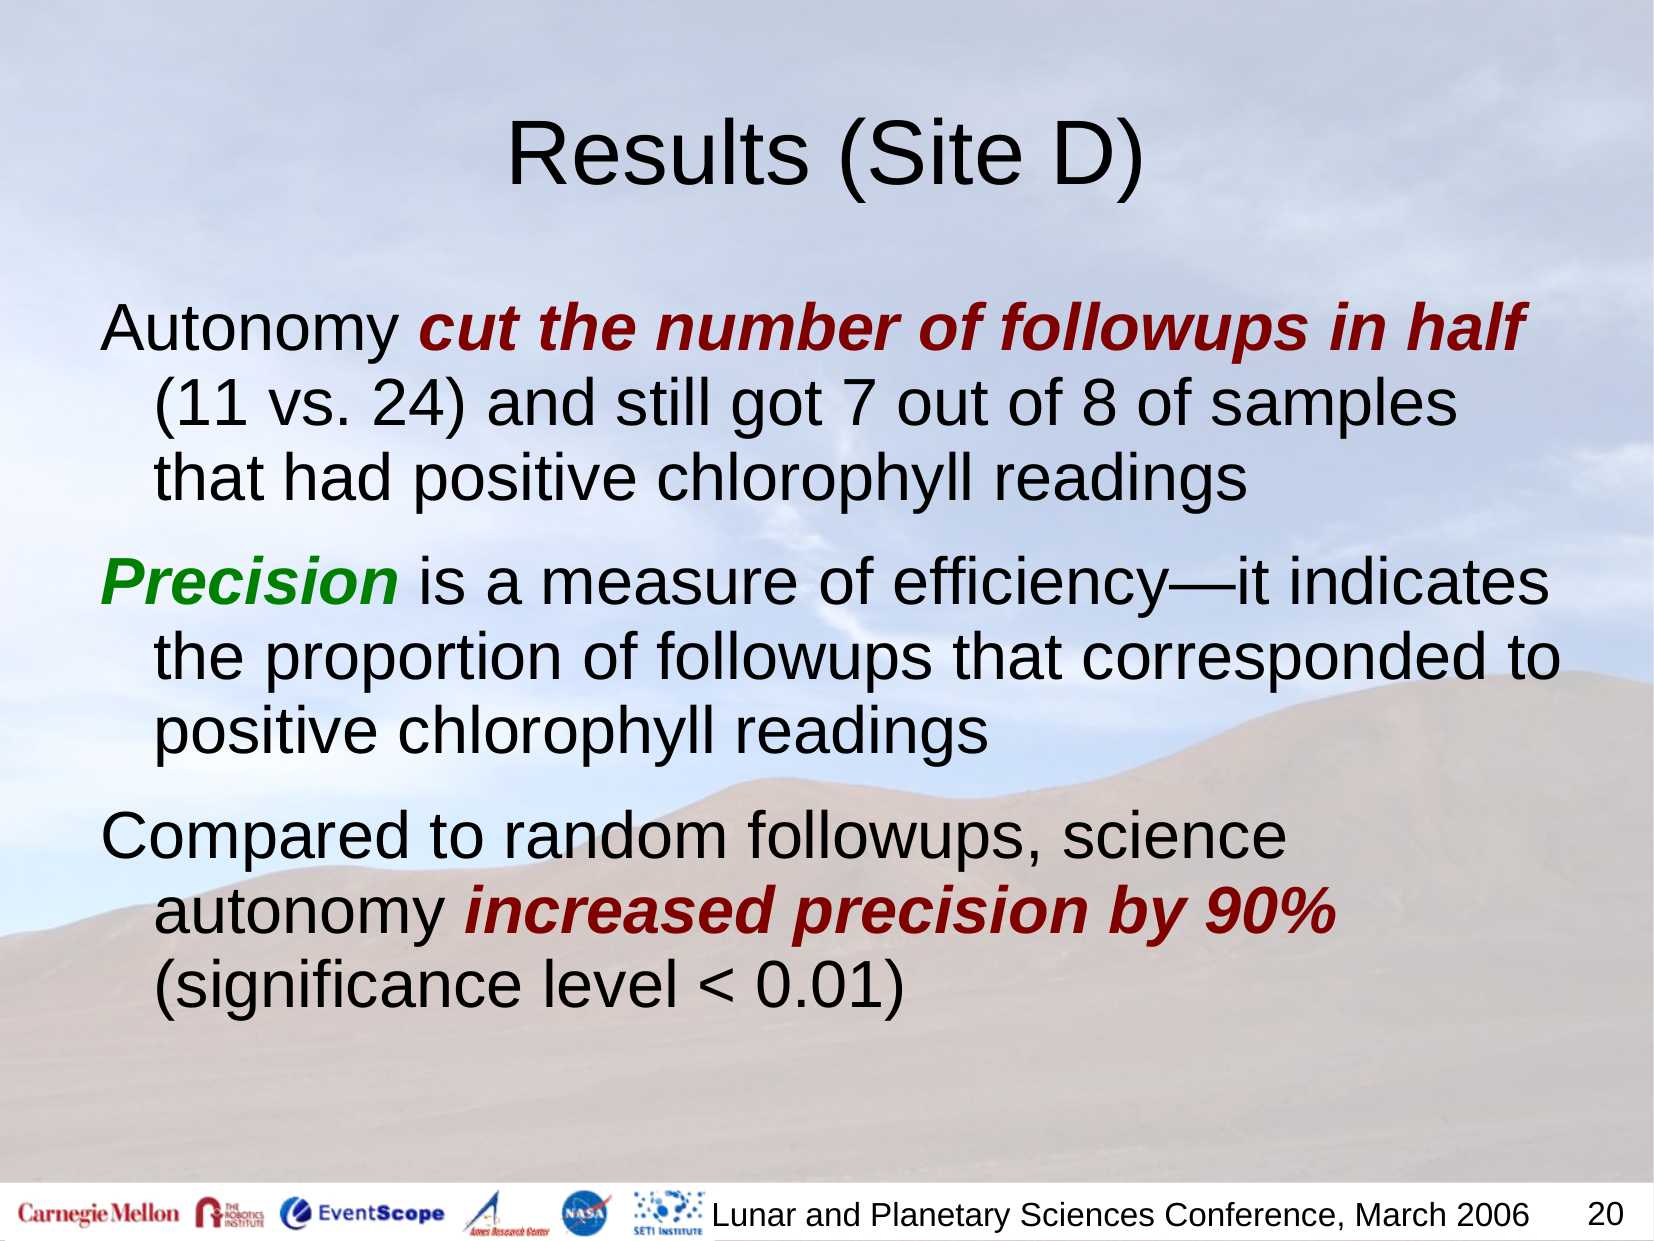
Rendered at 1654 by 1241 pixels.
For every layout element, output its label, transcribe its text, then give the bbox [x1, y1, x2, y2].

picture [5, 1188, 715, 1241]
list Autonomy cut the number of followups in half (11 vs. 24) and still got 7 out of 8 of samples that had positive chlorophyll readings Precision is a measure of efficiency—it indicates the proportion of followups that corresponded to positive chlorophyll readings Compared to random followups, science autonomy increased precision by 90% (significance level < 0.01) [82, 290, 1571, 1109]
picture [0, 0, 1654, 1182]
title Results (Site D) [82, 49, 1571, 257]
